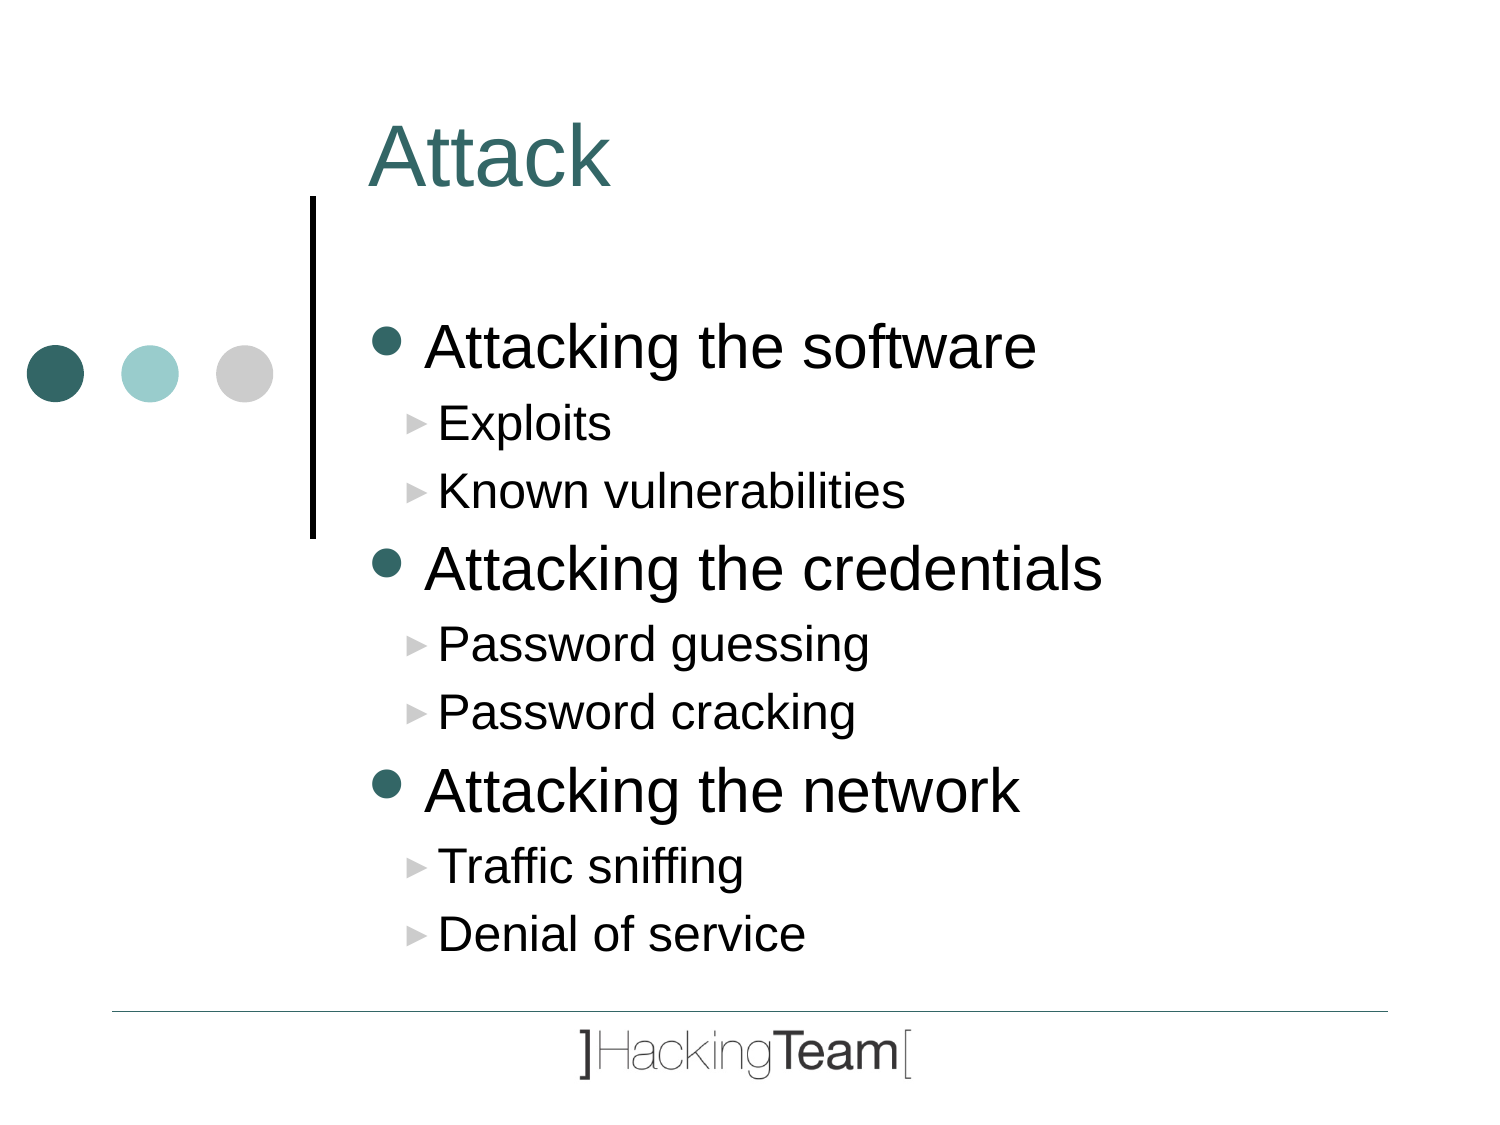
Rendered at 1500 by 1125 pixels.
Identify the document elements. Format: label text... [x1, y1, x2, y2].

picture [574, 1041, 916, 1084]
title Attack [249, 38, 1401, 275]
list Attacking the software Exploits Known vulnerabilities Attacking the credentials Password guessing Password cracking Attacking the network Traffic sniffing Denial of service [249, 312, 1401, 1041]
